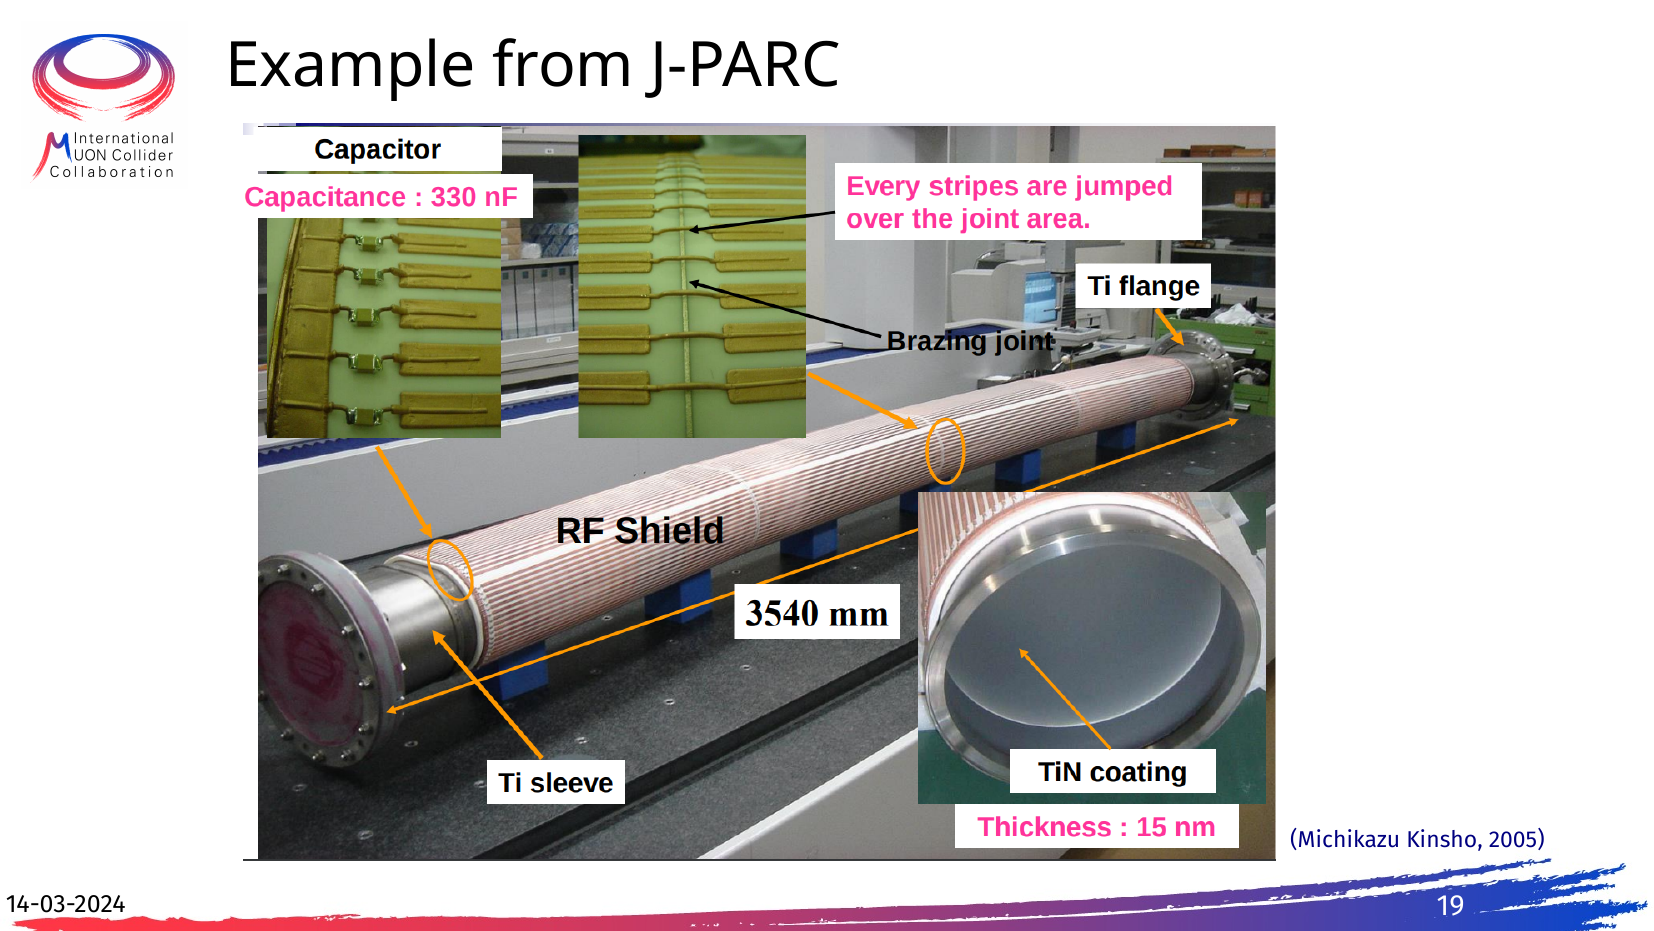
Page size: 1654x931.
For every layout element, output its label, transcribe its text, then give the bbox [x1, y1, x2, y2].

picture [21, 21, 188, 189]
text_box (Michikazu Kinsho, 2005) [1275, 819, 1602, 896]
picture [0, 123, 1654, 931]
picture [1453, 897, 1460, 906]
title Example from J-PARC [225, 19, 1571, 181]
